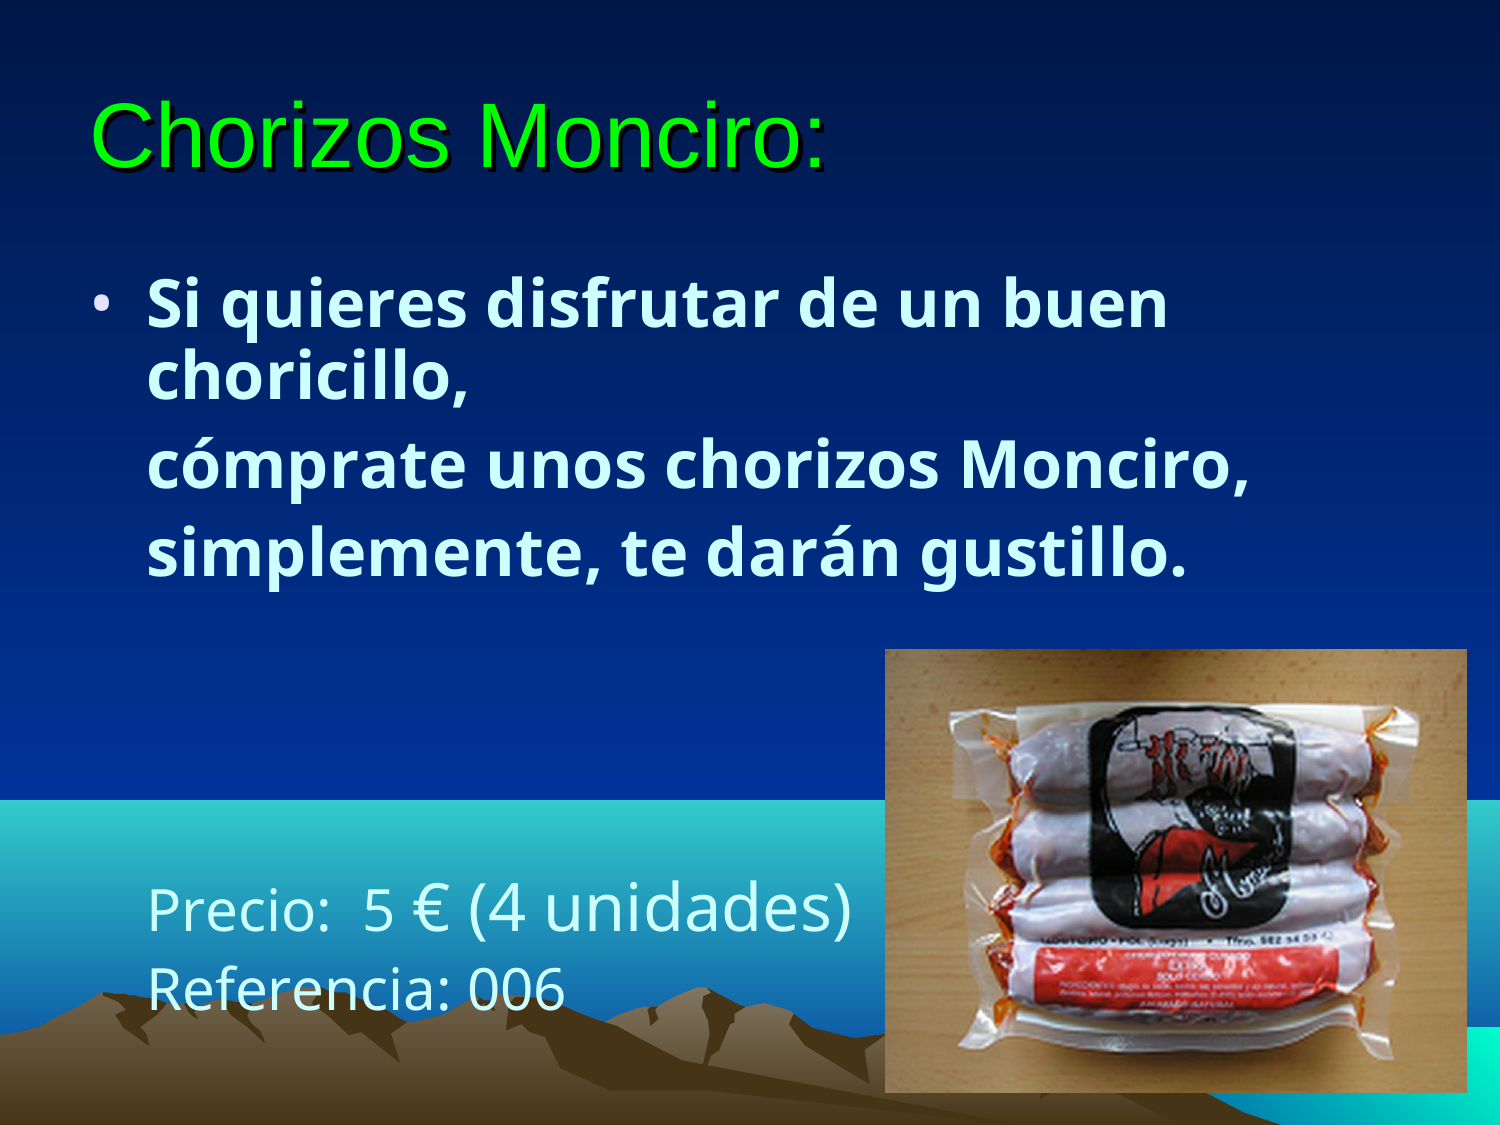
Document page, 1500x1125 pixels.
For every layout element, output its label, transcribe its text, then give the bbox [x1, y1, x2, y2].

picture [885, 649, 1467, 1093]
list Si quieres disfrutar de un buen choricillo, cómprate unos chorizos Monciro, simplemente, te darán gustillo. Precio: 5 € (4 unidades) Referencia: 006 [75, 262, 1426, 1109]
title Chorizos Monciro: [75, 37, 1426, 225]
